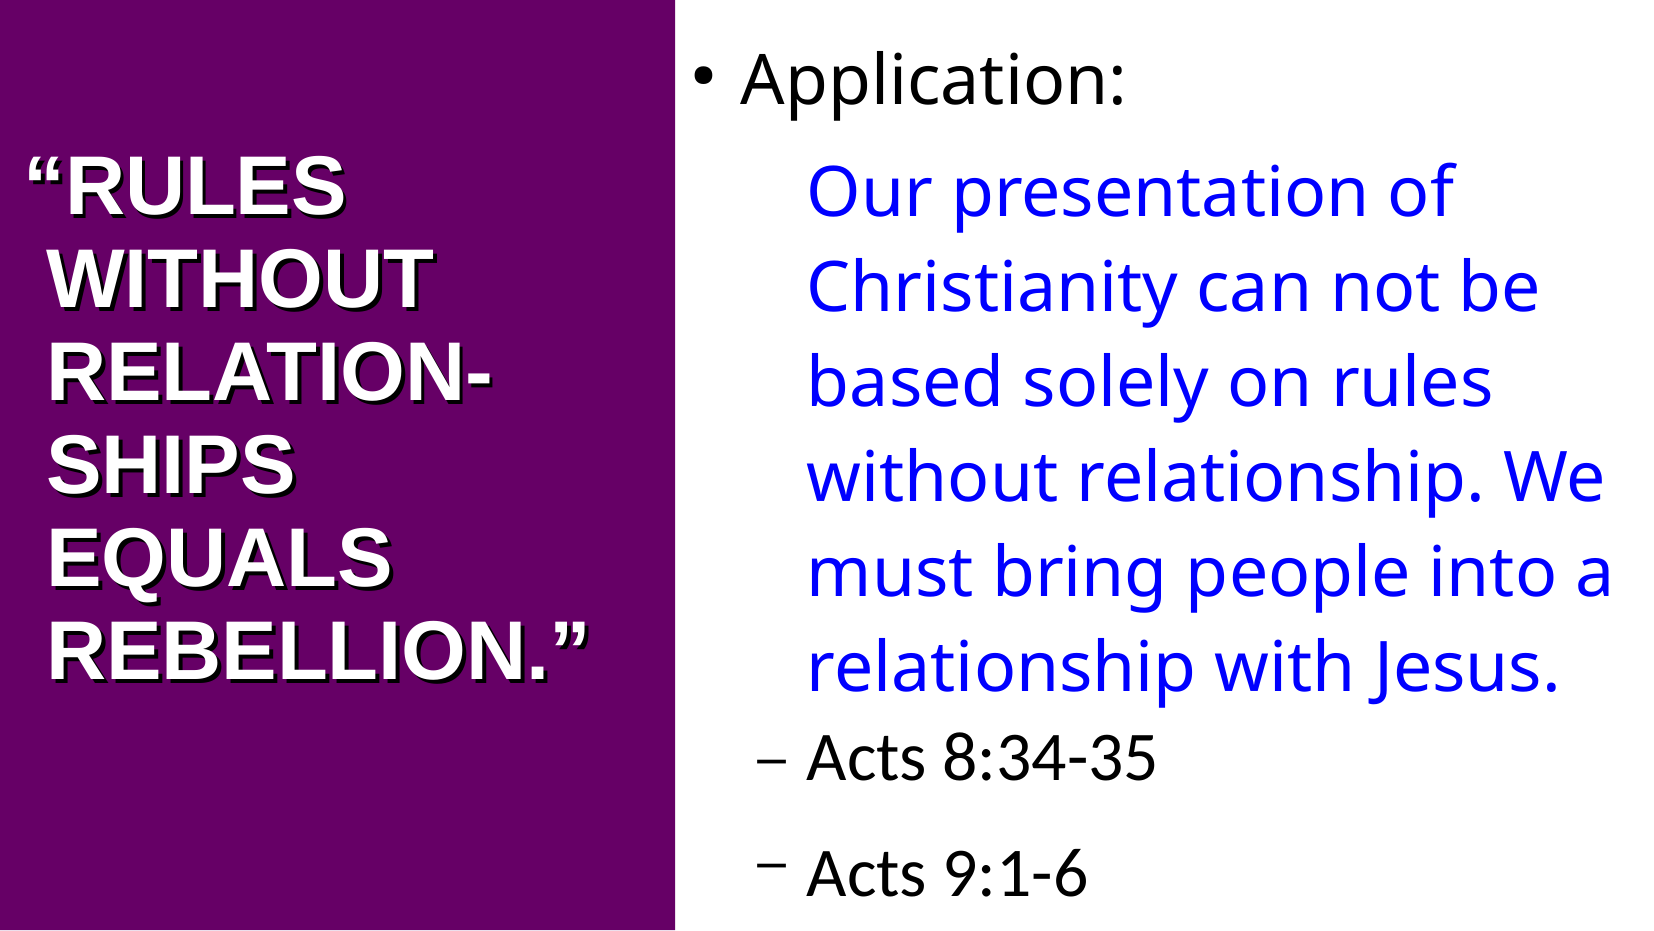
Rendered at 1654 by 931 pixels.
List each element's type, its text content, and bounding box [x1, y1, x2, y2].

list Application: Our presentation of Christianity can not be based solely on rules without relationship. We must bring people into a relationship with Jesus. Acts 8:34-35 Acts 9:1-6 [675, 30, 1636, 931]
title “RULES WITHOUT RELATION- SHIPS EQUALS REBELLION.” [0, 0, 676, 931]
